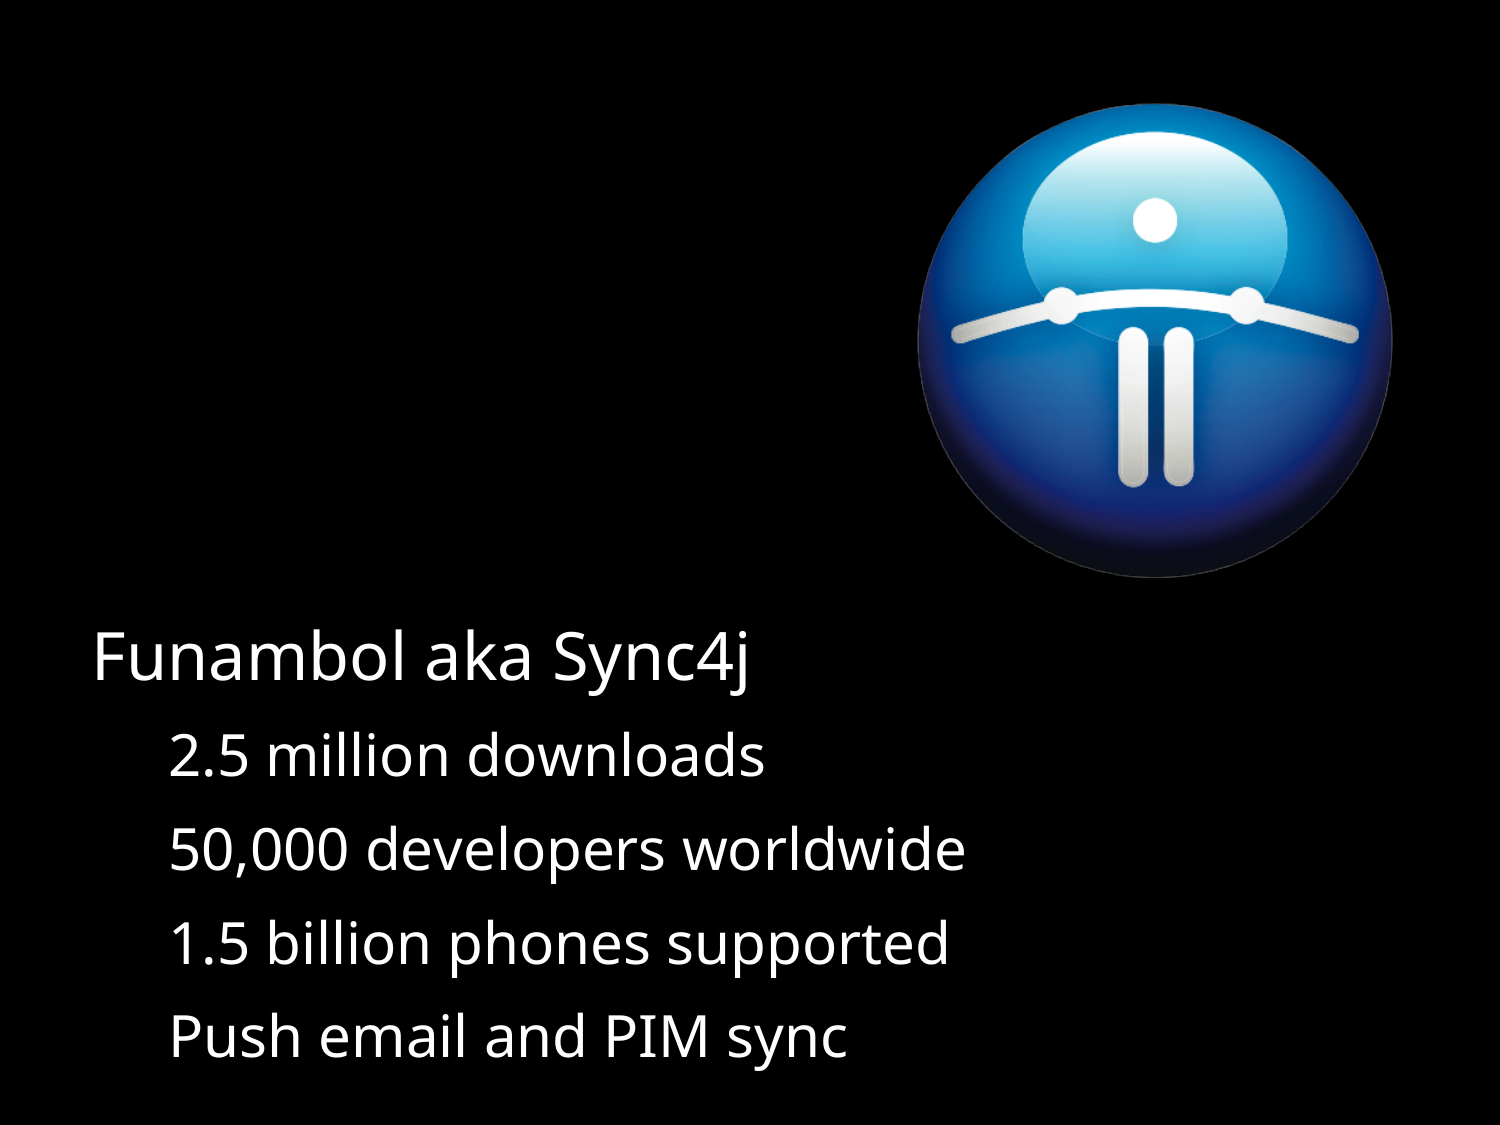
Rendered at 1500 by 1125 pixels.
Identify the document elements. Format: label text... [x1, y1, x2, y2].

picture [880, 25, 1463, 638]
list Funambol aka Sync4j 2.5 million downloads 50,000 developers worldwide 1.5 billion phones supported Push email and PIM sync [75, 600, 1426, 1038]
